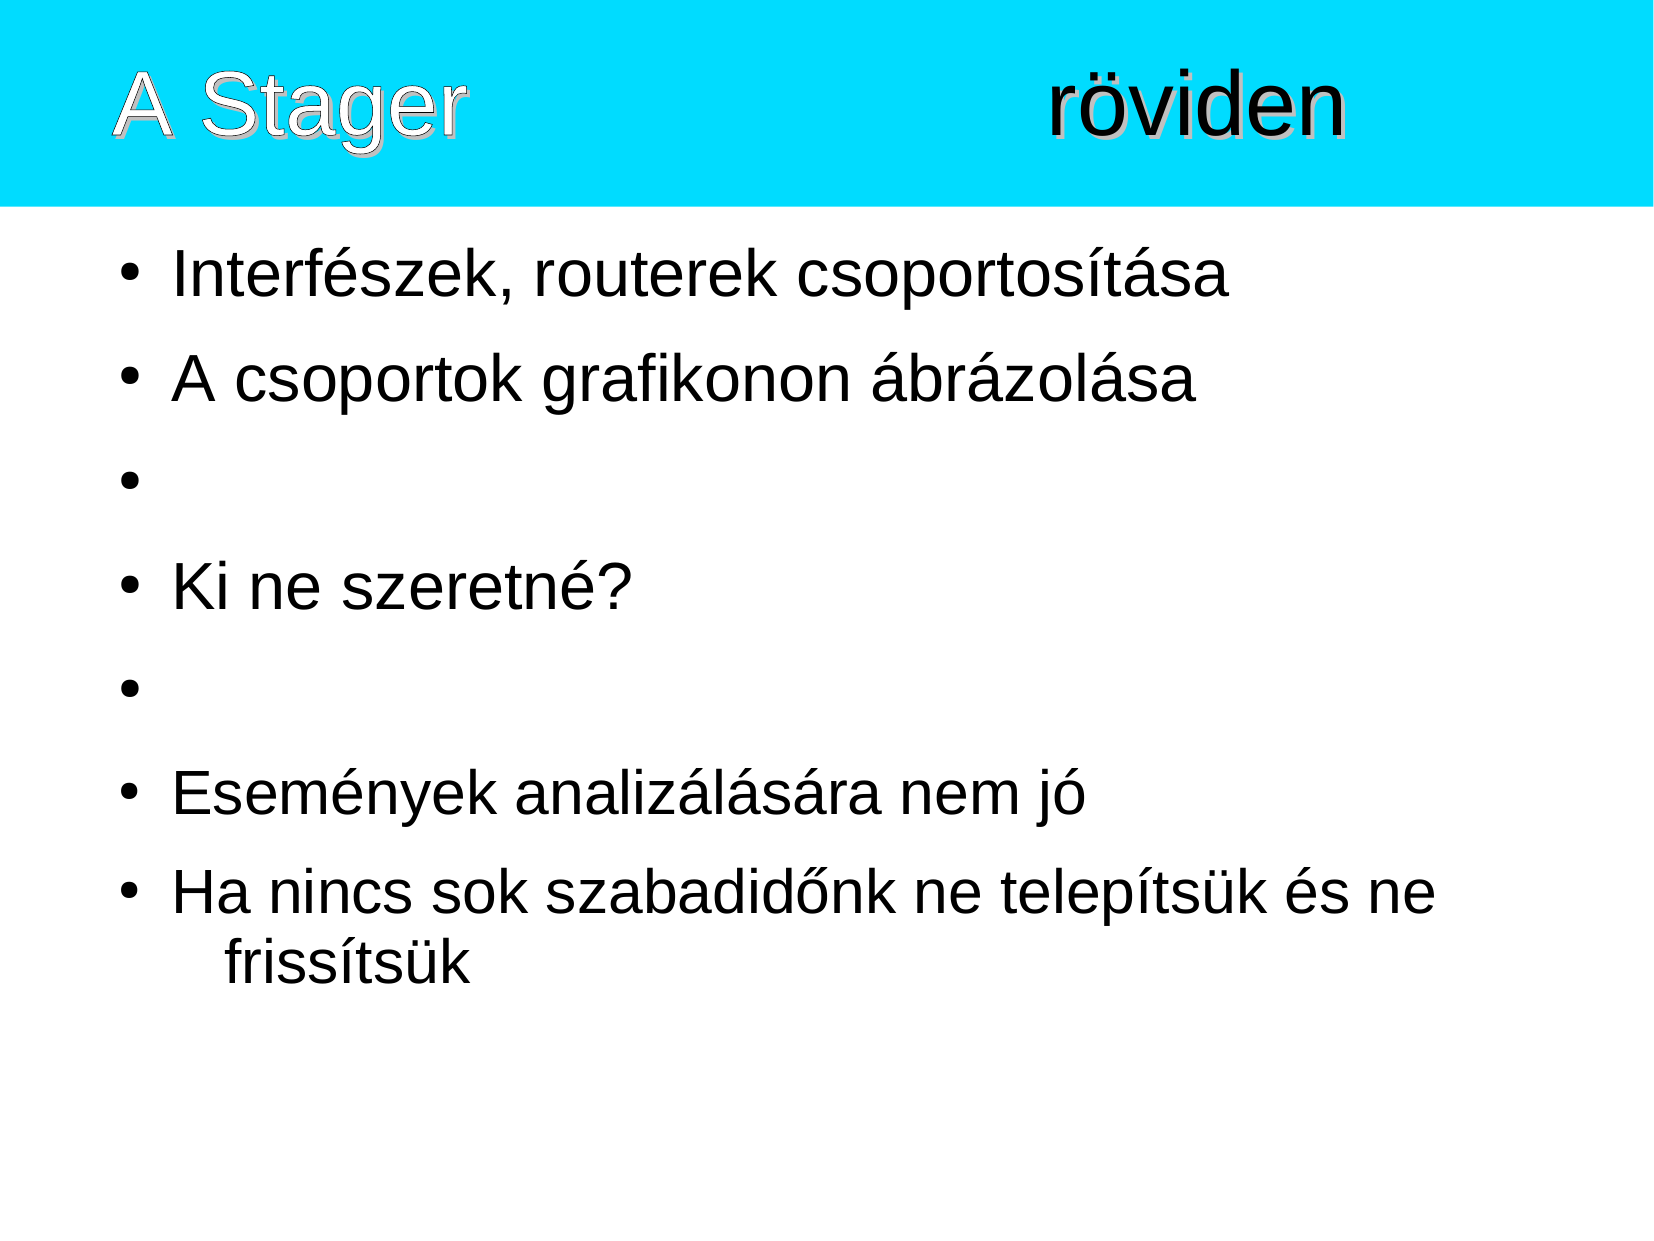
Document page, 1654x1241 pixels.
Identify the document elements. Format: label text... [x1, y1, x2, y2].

list Interfészek, routerek csoportosítása A csoportok grafikonon ábrázolása Ki ne szeretné? Események analizálására nem jó Ha nincs sok szabadidőnk ne telepítsük és ne frissítsük [82, 236, 1571, 1109]
title A Stager röviden [0, 0, 1654, 207]
